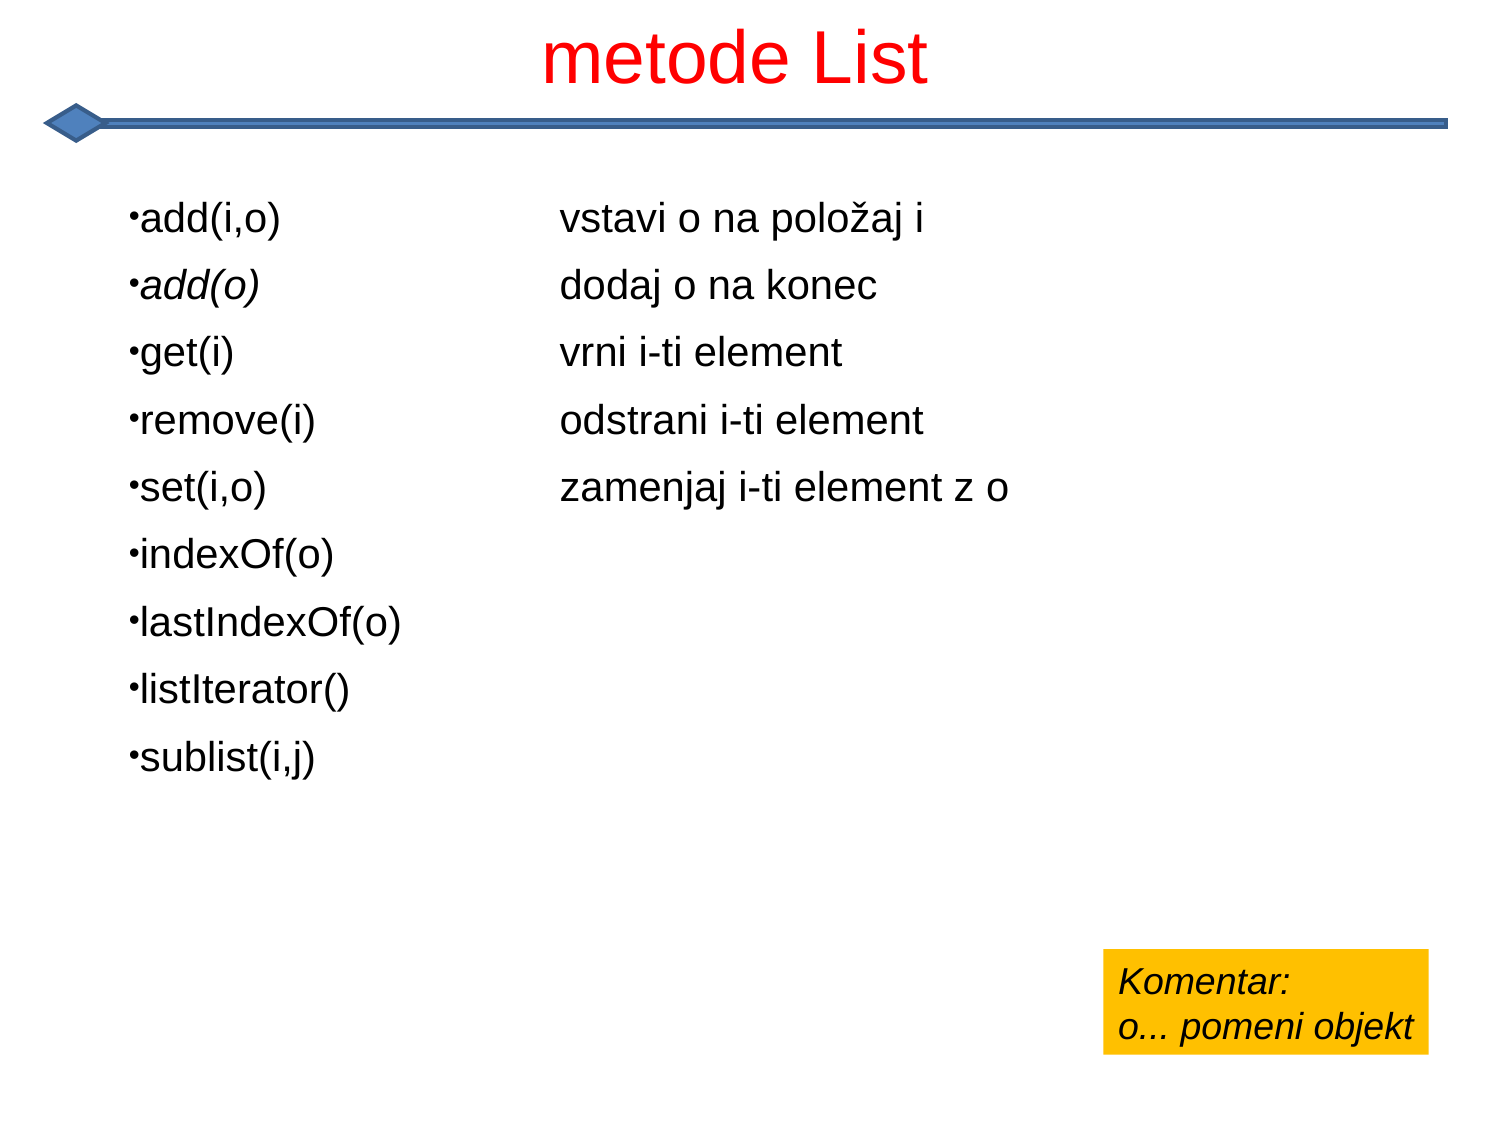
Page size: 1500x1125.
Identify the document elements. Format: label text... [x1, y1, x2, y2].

title metode List [70, 0, 1421, 108]
text_box add(i,o) vstavi o na položaj i add(o) dodaj o na konec get(i) vrni i-ti element remove(i) odstrani i-ti element set(i,o) zamenjaj i-ti element z o indexOf(o) lastIndexOf(o) listIterator() sublist(i,j) [128, 196, 1410, 883]
text_box Komentar: o... pomeni objekt [1103, 949, 1429, 1055]
